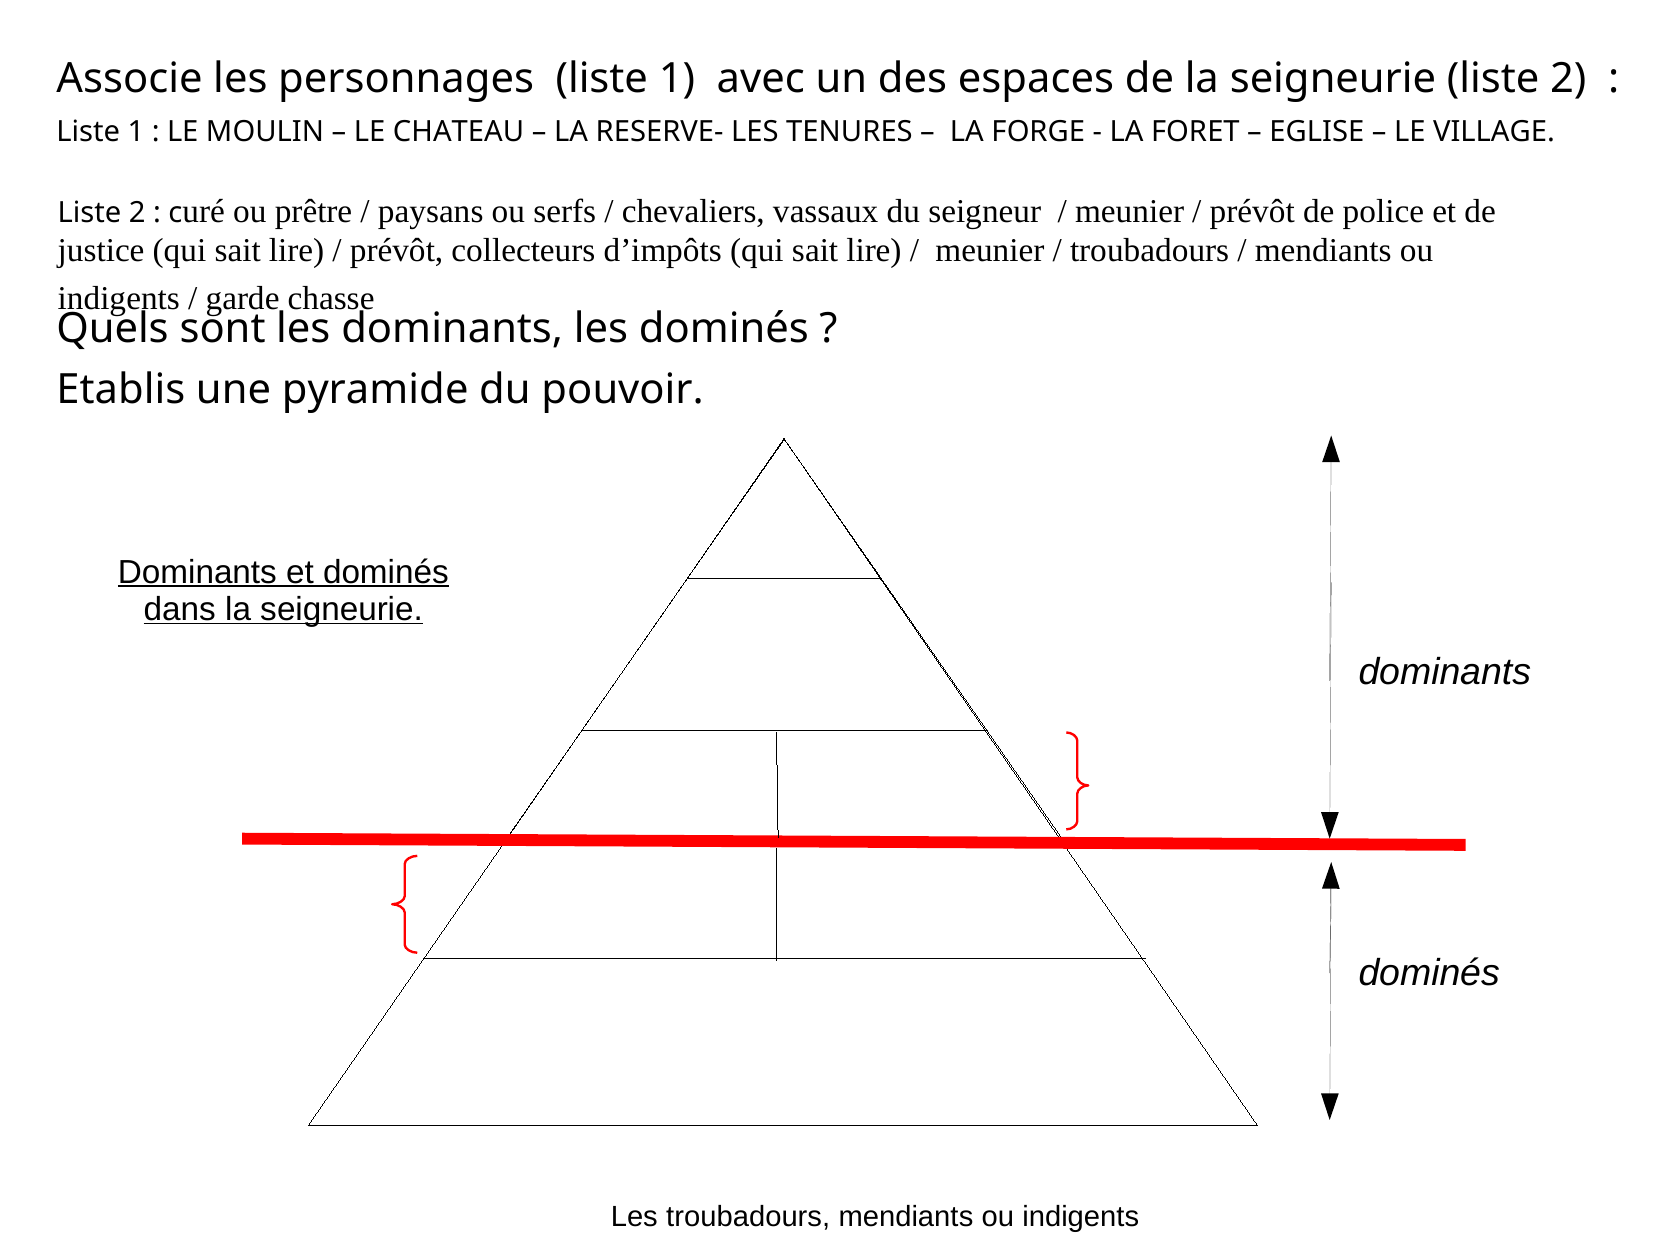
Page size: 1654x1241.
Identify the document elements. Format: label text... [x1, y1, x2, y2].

text_box dominants [1343, 643, 1566, 701]
text_box dominés [1343, 945, 1566, 1002]
text_box Les troubadours, mendiants ou indigents [595, 1192, 1156, 1241]
text_box Associe les personnages (liste 1) avec un des espaces de la seigneurie (liste 2) : Liste 1 : LE MOULIN – LE CHATEAU – LA RESERVE- LES TENURES – LA FORGE - LA FORET – EGLISE – LE VILLAGE. Quels sont les dominants, les dominés ? Etablis une pyramide du pouvoir. [41, 47, 1654, 467]
text_box Dominants et dominés dans la seigneurie. [100, 546, 468, 636]
text_box Liste 2 : curé ou prêtre / paysans ou serfs / chevaliers, vassaux du seigneur / meunier / prévôt de police et de justice (qui sait lire) / prévôt, collecteurs d’impôts (qui sait lire) / meunier / troubadours / mendiants ou indigents / garde chasse [57, 191, 1579, 444]
